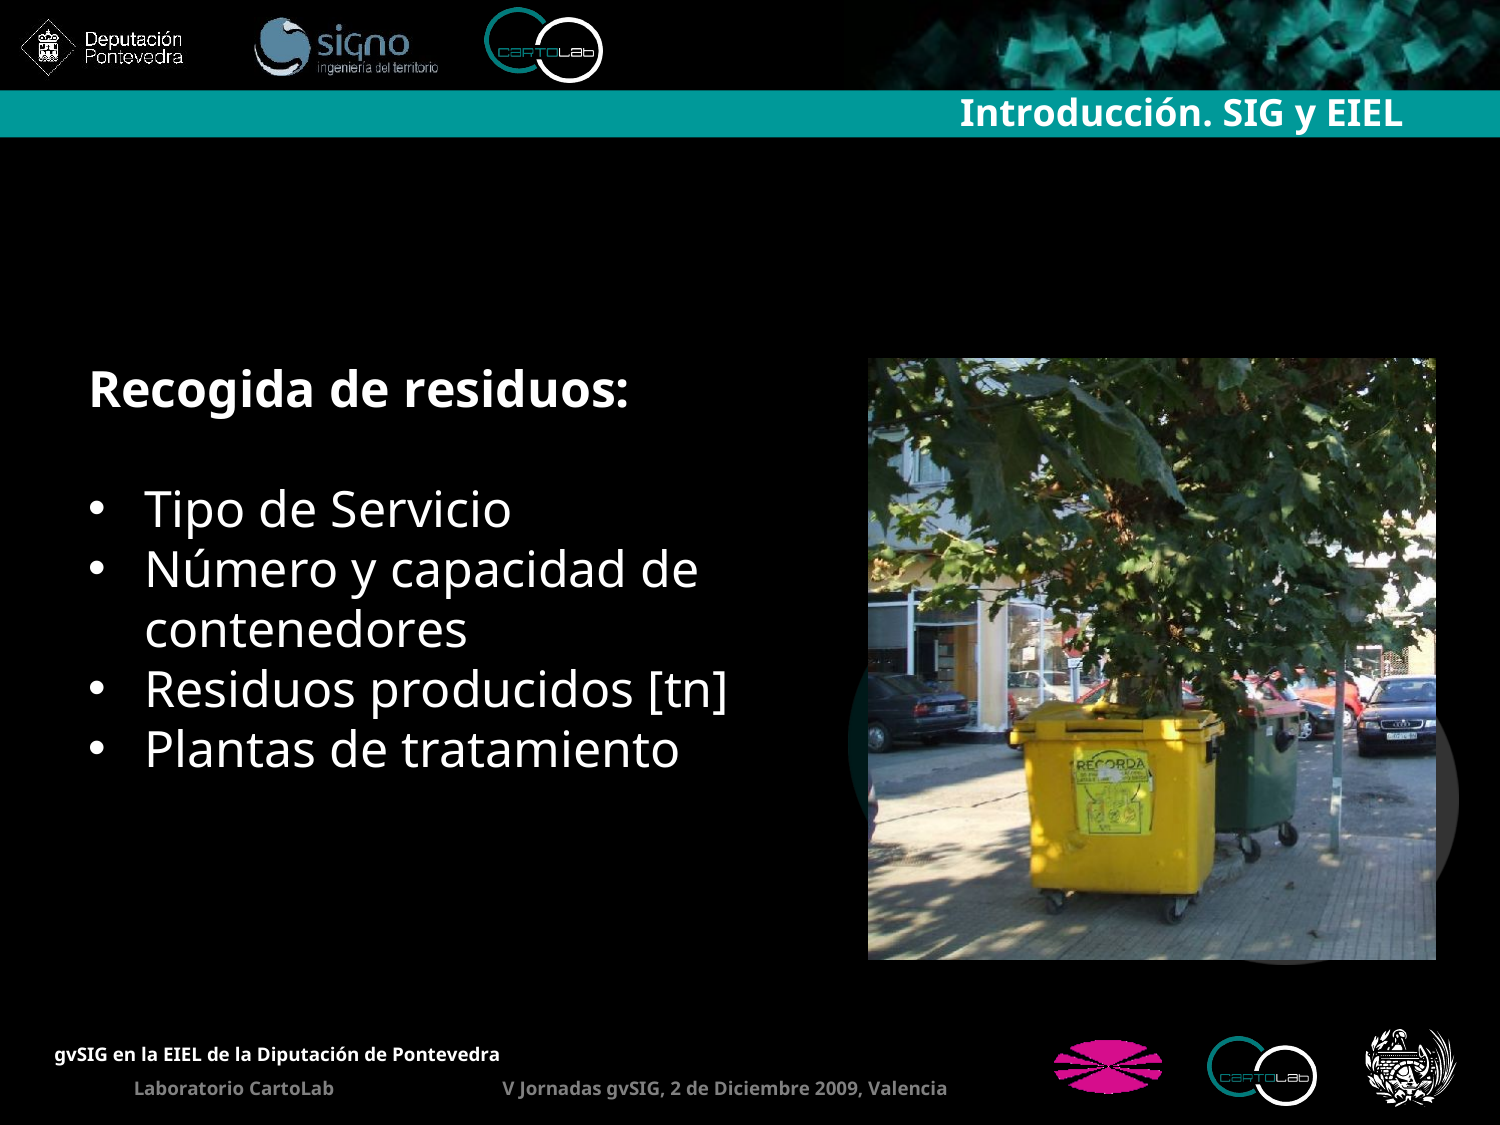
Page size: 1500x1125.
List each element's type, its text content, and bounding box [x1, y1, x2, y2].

text_box Recogida de residuos: Tipo de Servicio Número y capacidad de contenedores Residuos producidos [tn] Plantas de tratamiento [73, 349, 751, 846]
picture [1207, 1036, 1317, 1106]
text_box Introducción. SIG y EIEL [945, 82, 1496, 142]
picture [848, 358, 1459, 965]
picture [1052, 1038, 1164, 1095]
picture [844, 0, 1500, 90]
picture [484, 7, 603, 83]
picture [0, 0, 438, 90]
